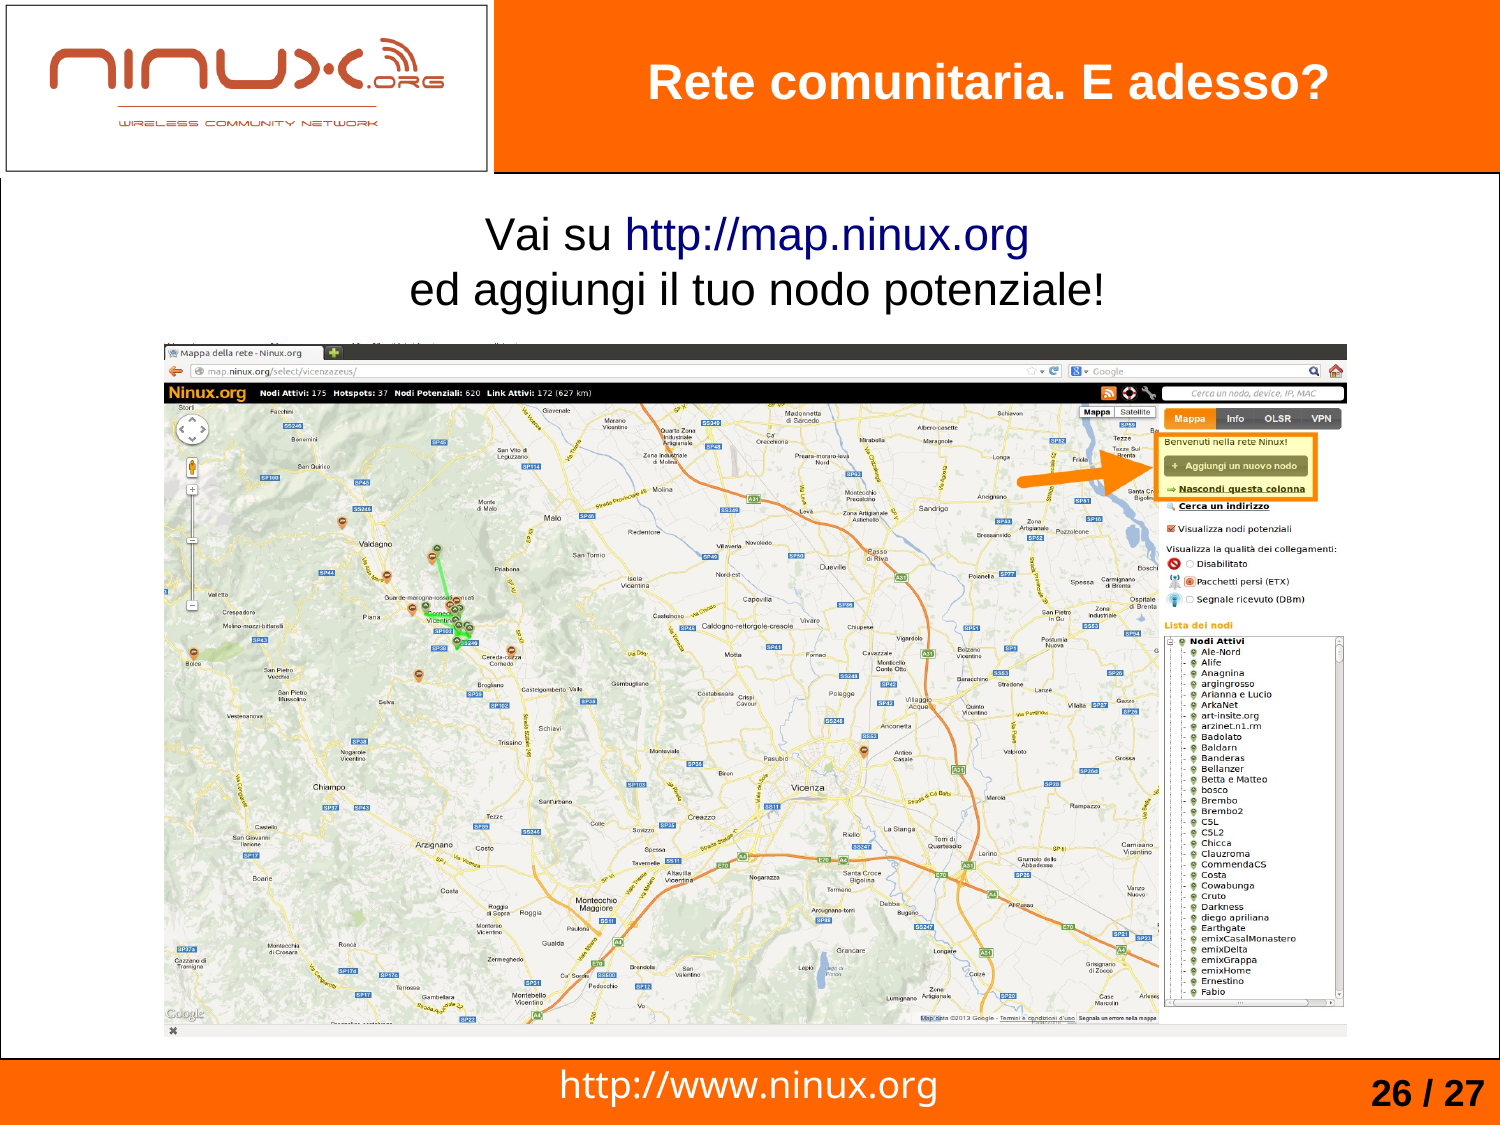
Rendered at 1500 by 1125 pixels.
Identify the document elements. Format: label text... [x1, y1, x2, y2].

title Rete comunitaria. E adesso? [472, 0, 1500, 165]
picture [164, 373, 1347, 1037]
text_box <numero> / 27 [1257, 1061, 1500, 1125]
picture [0, 0, 494, 178]
text_box Vai su http://map.ninux.org ed aggiungi il tuo nodo potenziale! [98, 197, 1417, 373]
text_box http://www.ninux.org [0, 1053, 1500, 1125]
